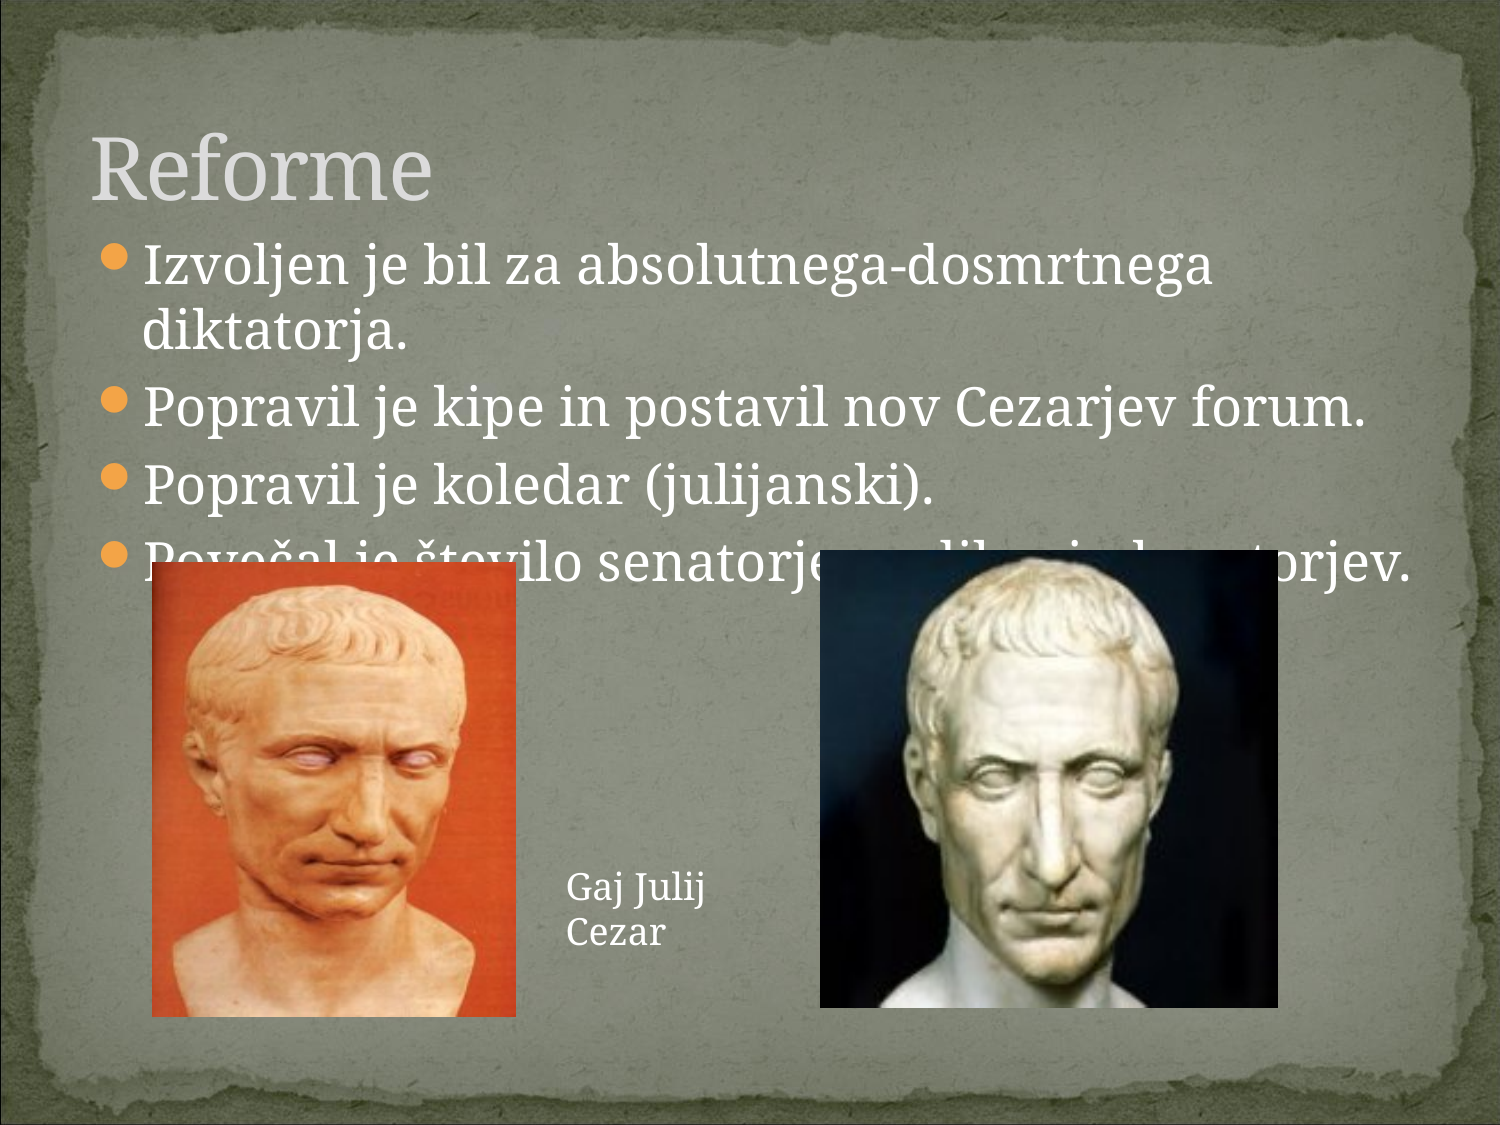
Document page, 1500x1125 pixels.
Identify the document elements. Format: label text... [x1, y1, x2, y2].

title Reforme [75, 24, 1425, 225]
picture [0, 0, 1500, 1125]
list Izvoljen je bil za absolutnega-dosmrtnega diktatorja. Popravil je kipe in postavil nov Cezarjev forum. Popravil je koledar (julijanski). Povečal je število senatorjev, edilov in kvestorjev. [82, 222, 1466, 1079]
text_box Gaj Julij Cezar [550, 855, 739, 961]
